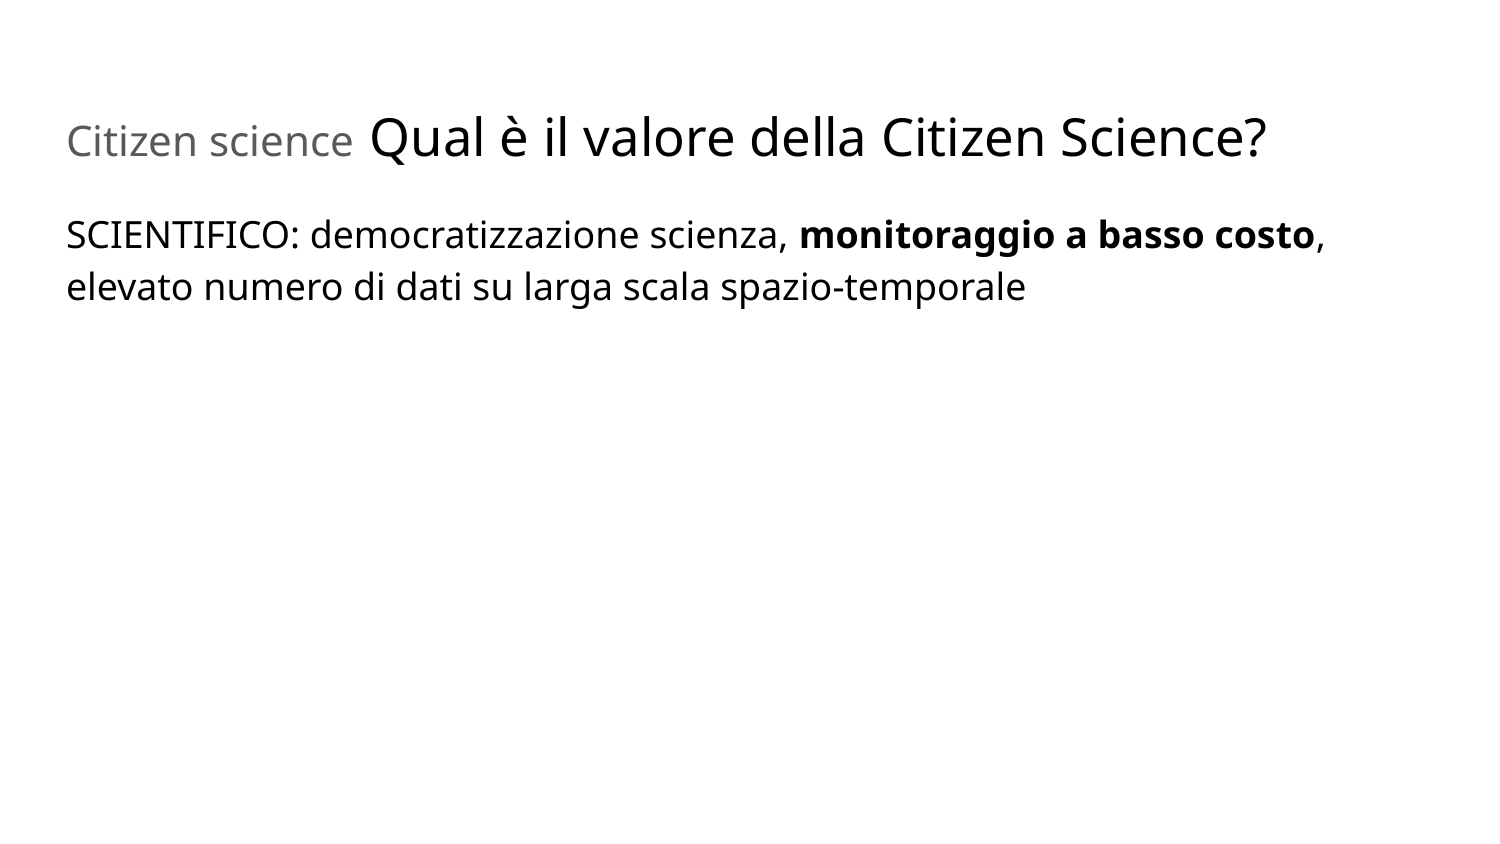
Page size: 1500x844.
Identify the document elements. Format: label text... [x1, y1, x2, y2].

list SCIENTIFICO: democratizzazione scienza, monitoraggio a basso costo, elevato numero di dati su larga scala spazio-temporale [51, 189, 1449, 750]
title Citizen science Qual è il valore della Citizen Science? [51, 72, 1449, 167]
